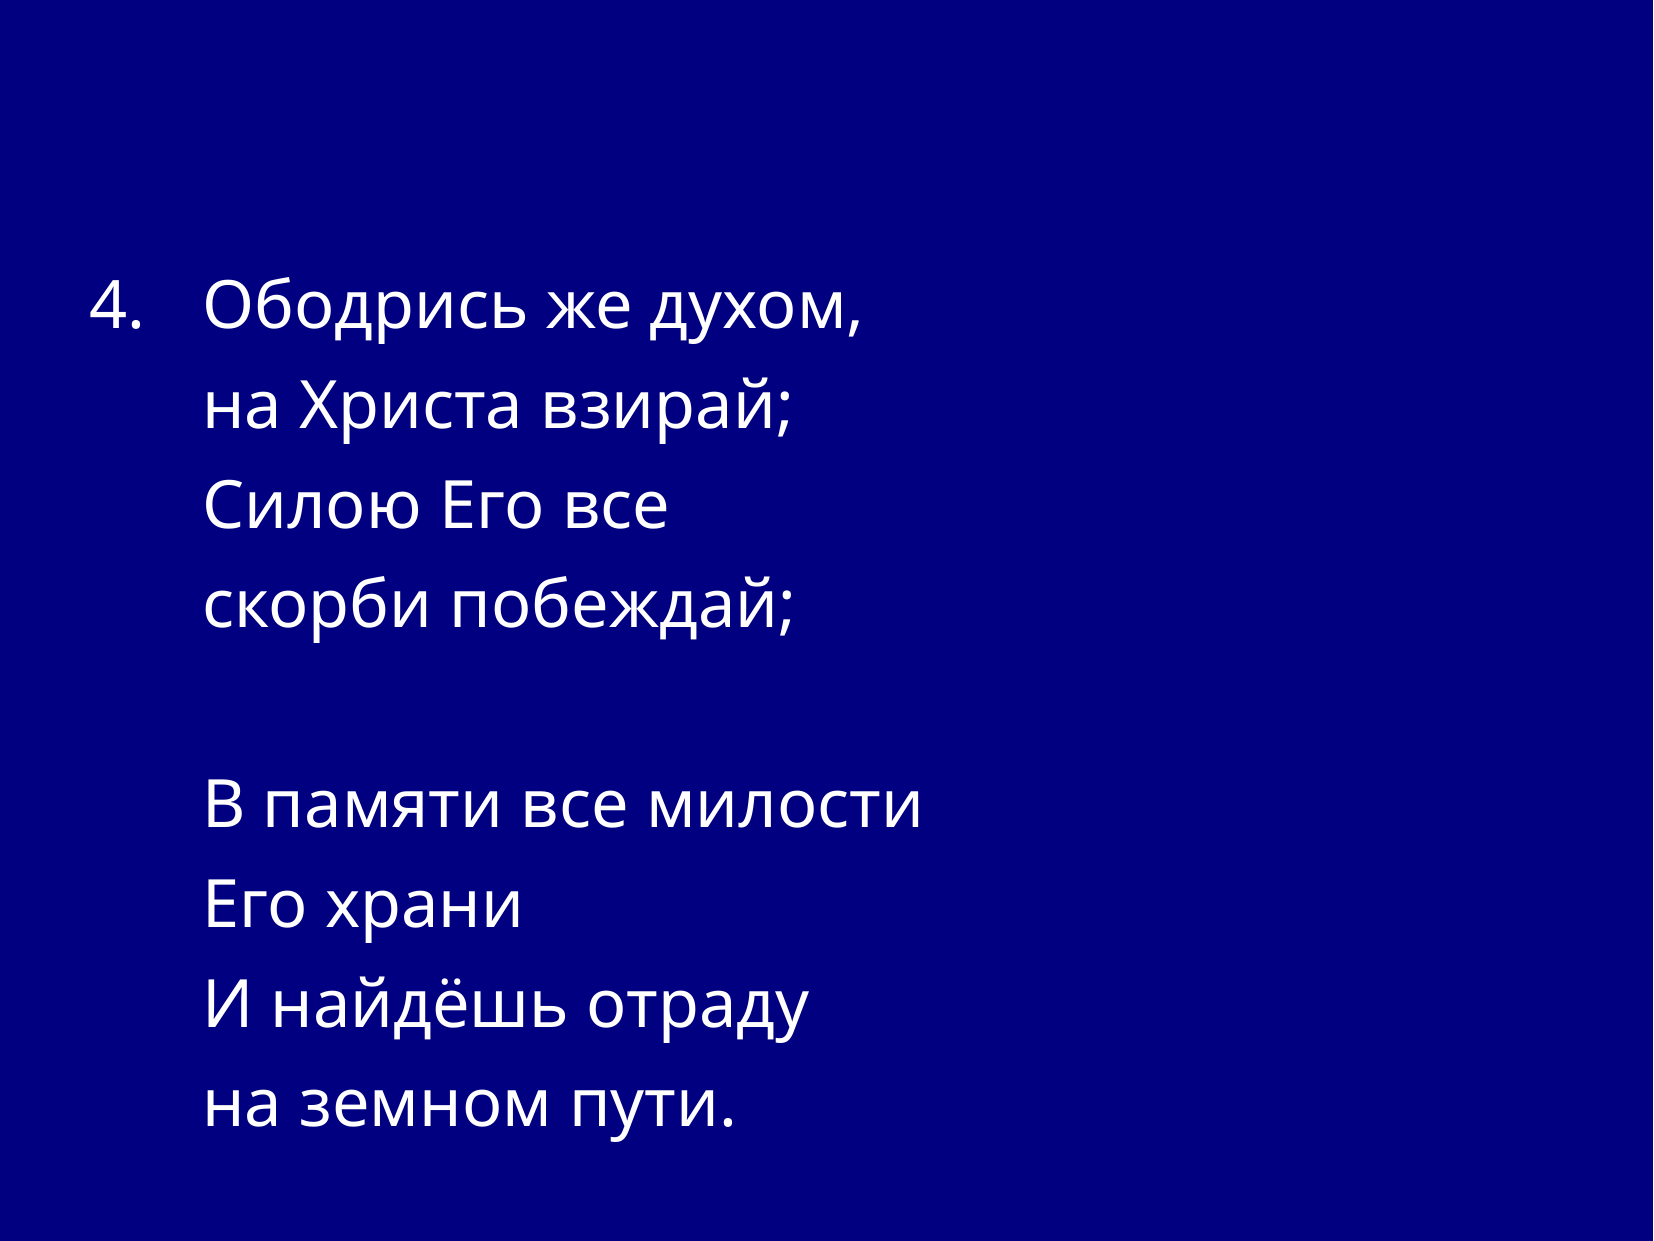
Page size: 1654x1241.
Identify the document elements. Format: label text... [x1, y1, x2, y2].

text_box 4. Ободрись же духом, на Христа взирай; Силою Его все скорби побеждай; В памяти все милости Его храни И найдёшь отраду на земном пути. [75, 150, 1576, 1163]
